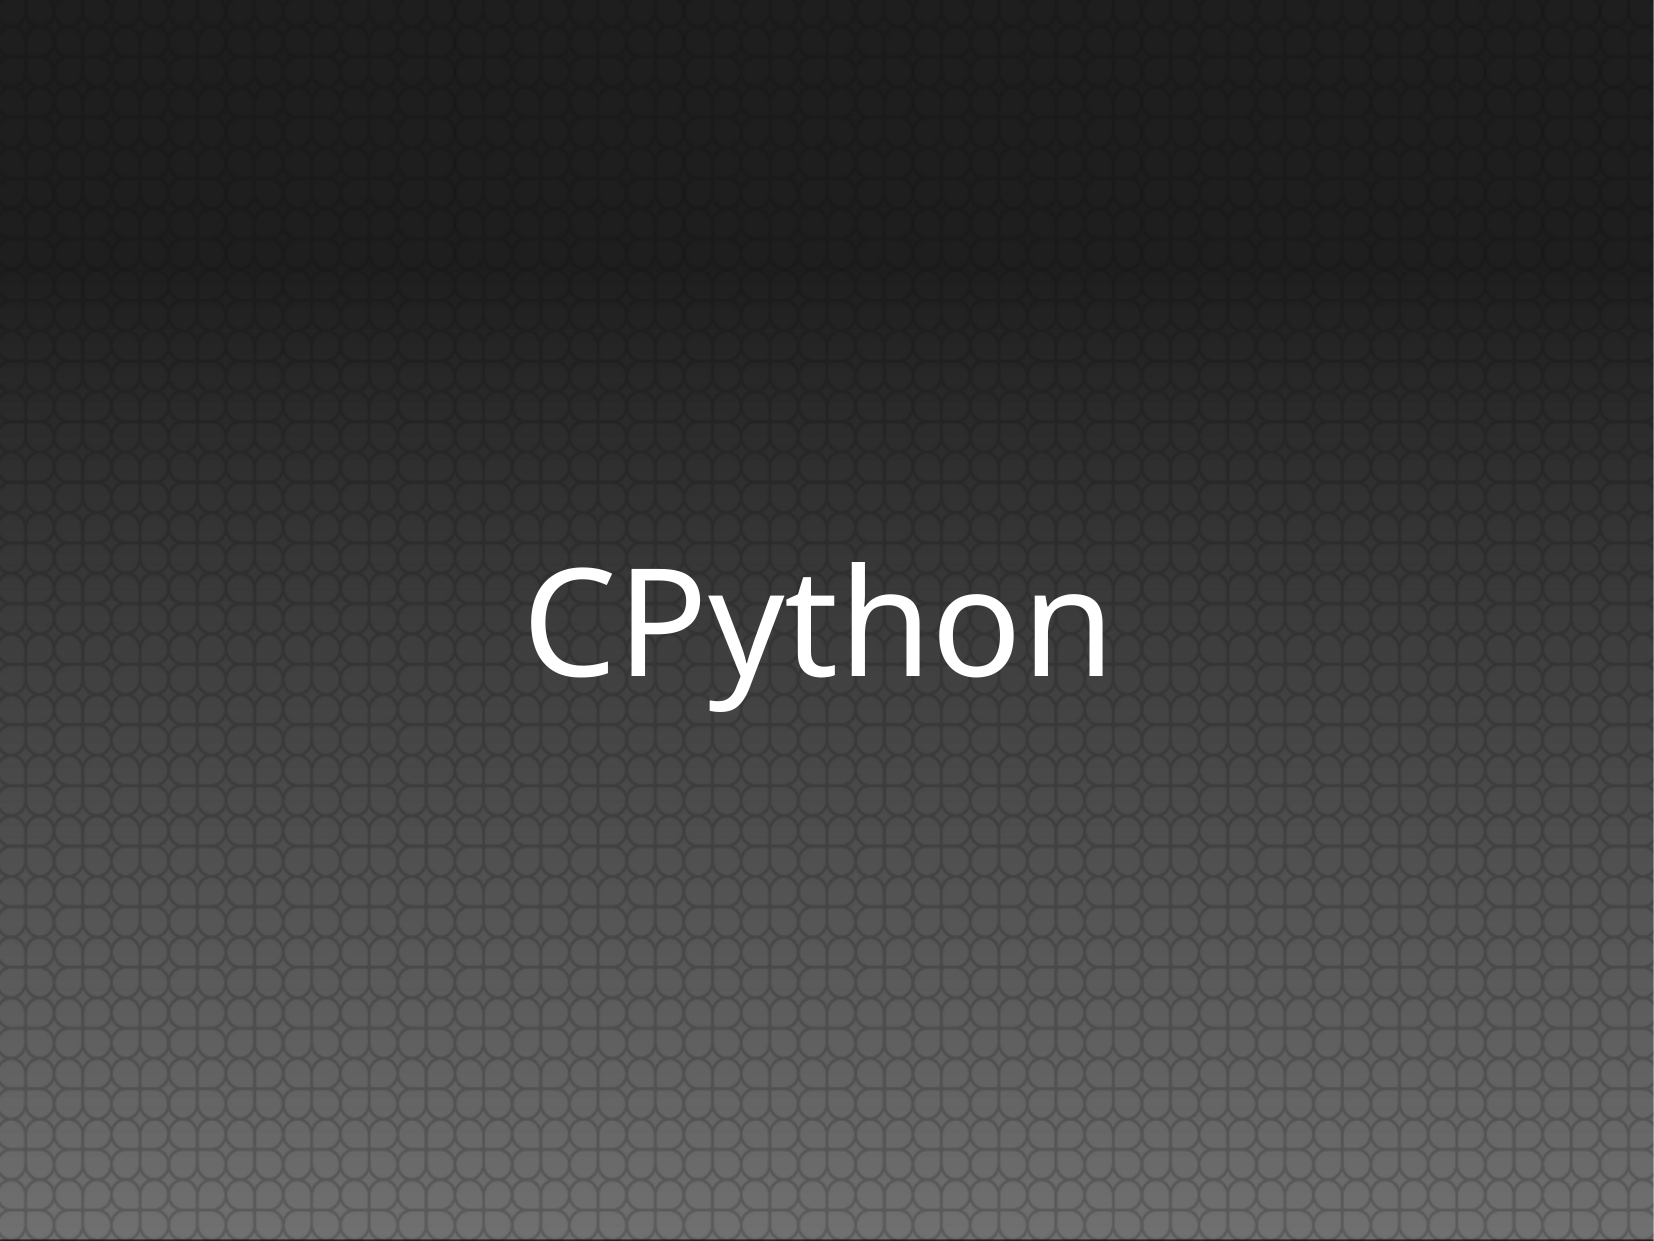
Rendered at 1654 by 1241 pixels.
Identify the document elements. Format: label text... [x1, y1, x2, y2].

title CPython [75, 525, 1564, 713]
picture [0, 0, 1654, 1241]
